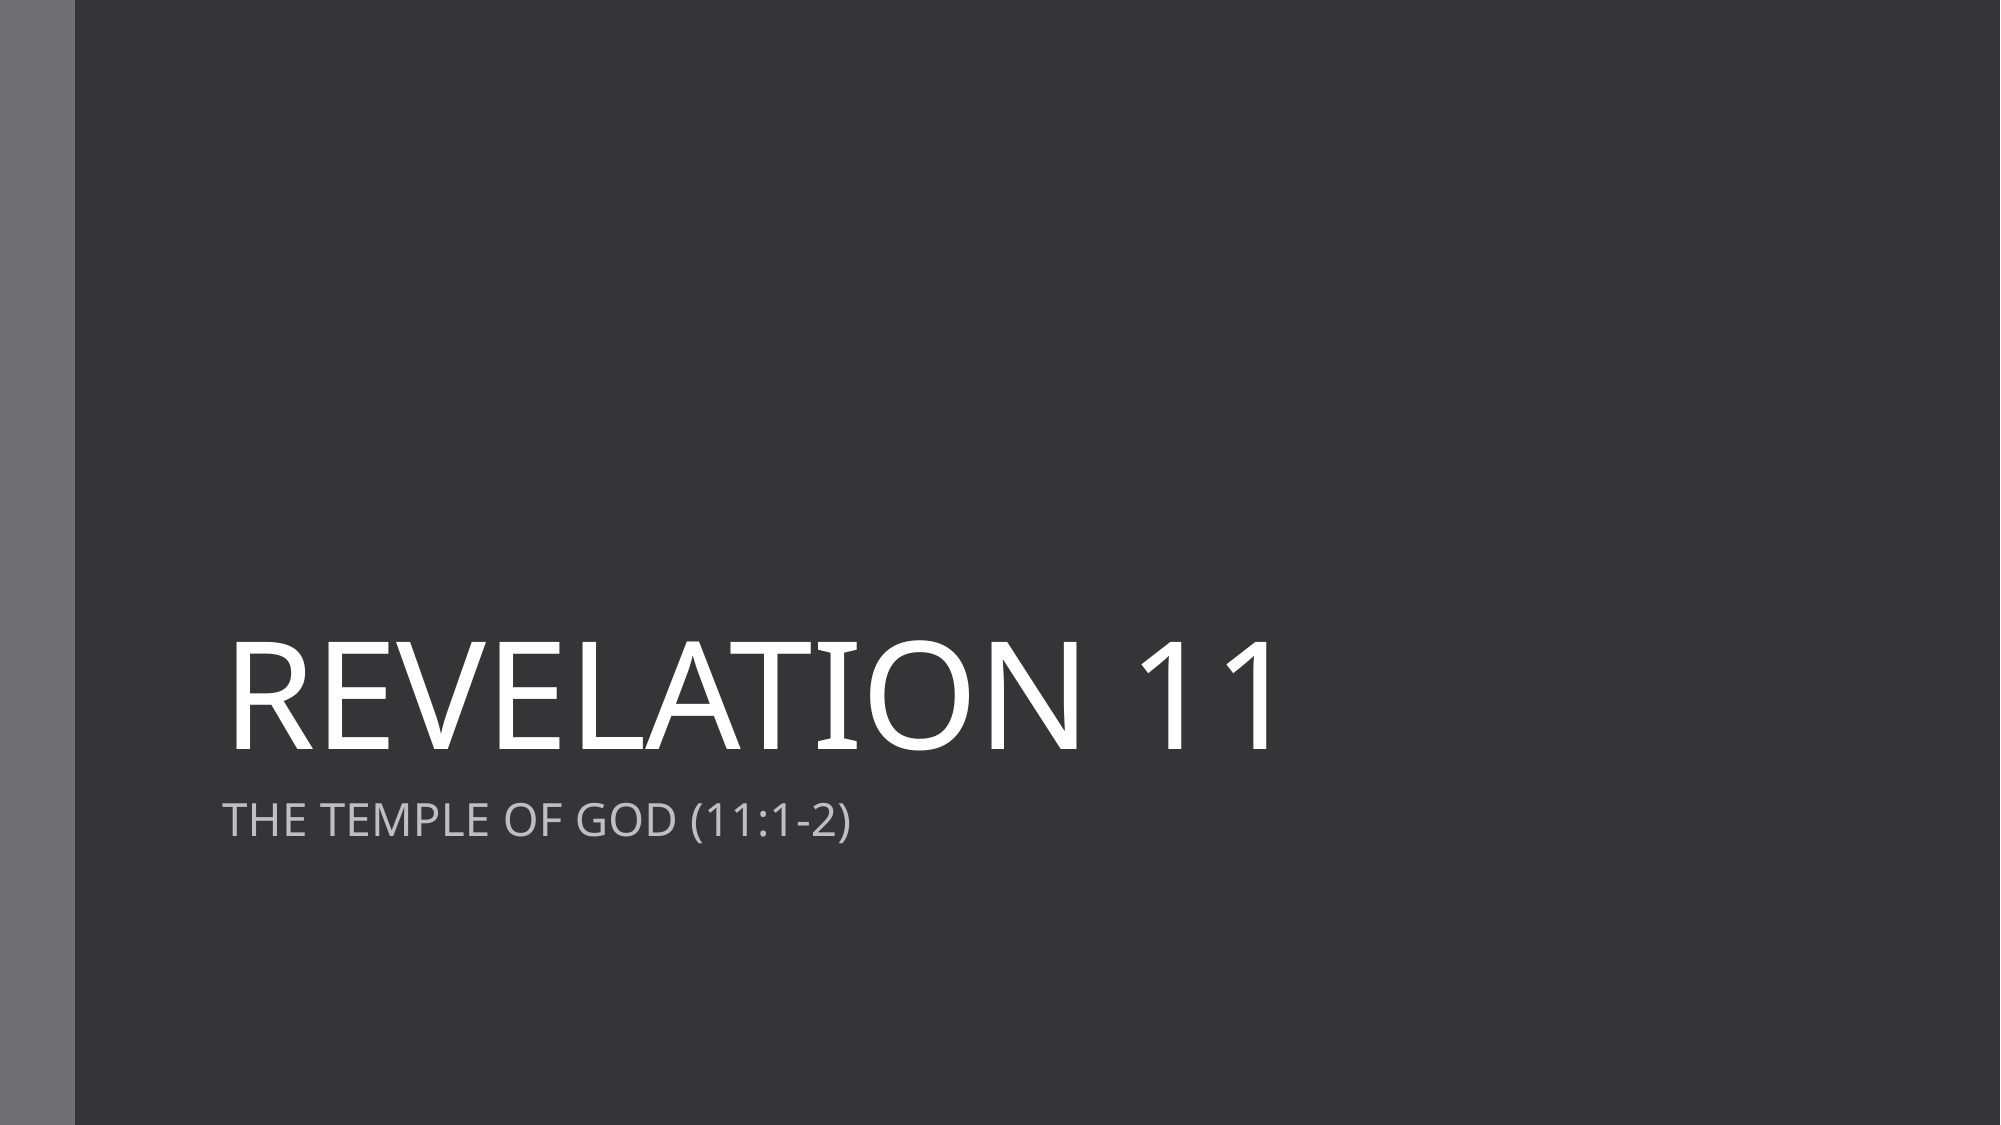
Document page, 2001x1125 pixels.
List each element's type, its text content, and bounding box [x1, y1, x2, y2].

subtitle THE TEMPLE OF GOD (11:1-2) [206, 787, 1752, 1066]
title REVELATION 11 [206, 124, 1752, 787]
